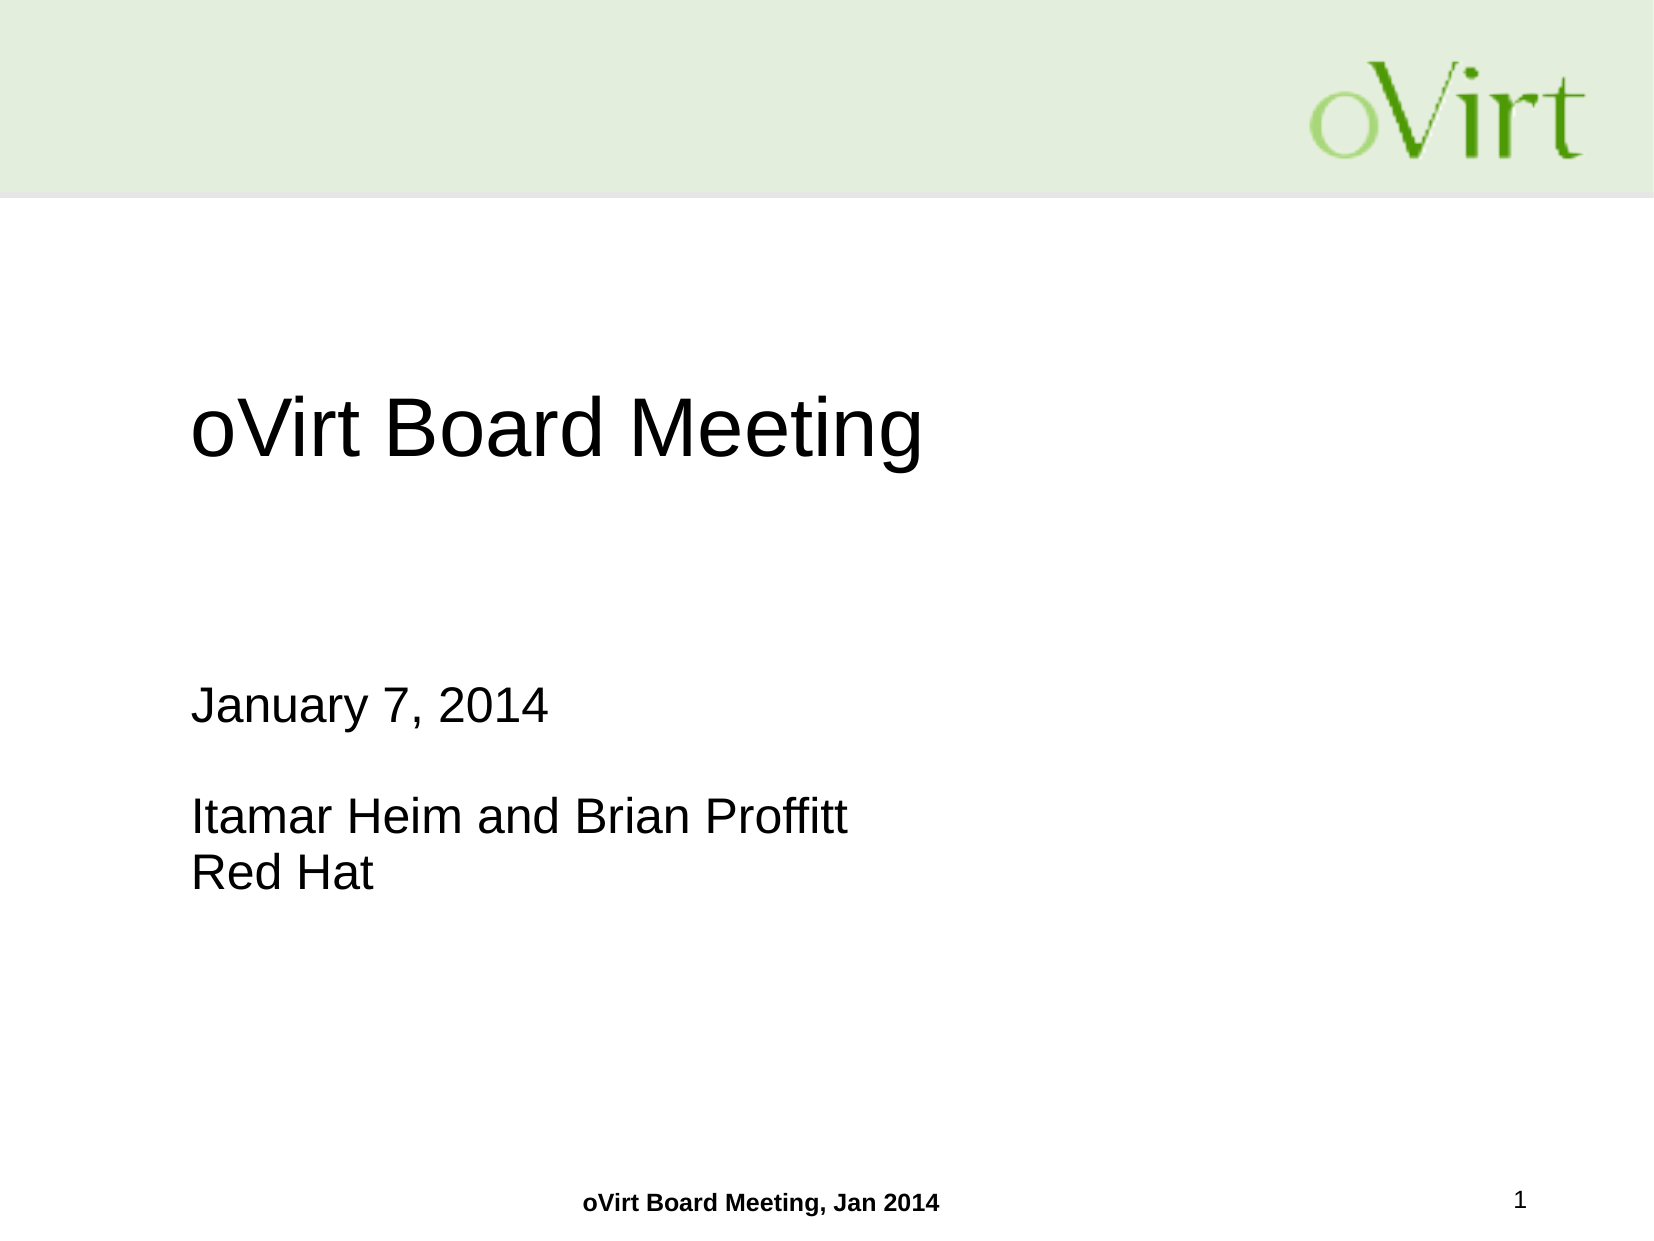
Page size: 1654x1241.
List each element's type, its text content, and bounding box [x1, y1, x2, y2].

text_box January 7, 2014 Itamar Heim and Brian Proffitt Red Hat [176, 669, 1549, 908]
text_box oVirt Board Meeting [175, 374, 1549, 510]
picture [1290, 36, 1613, 180]
